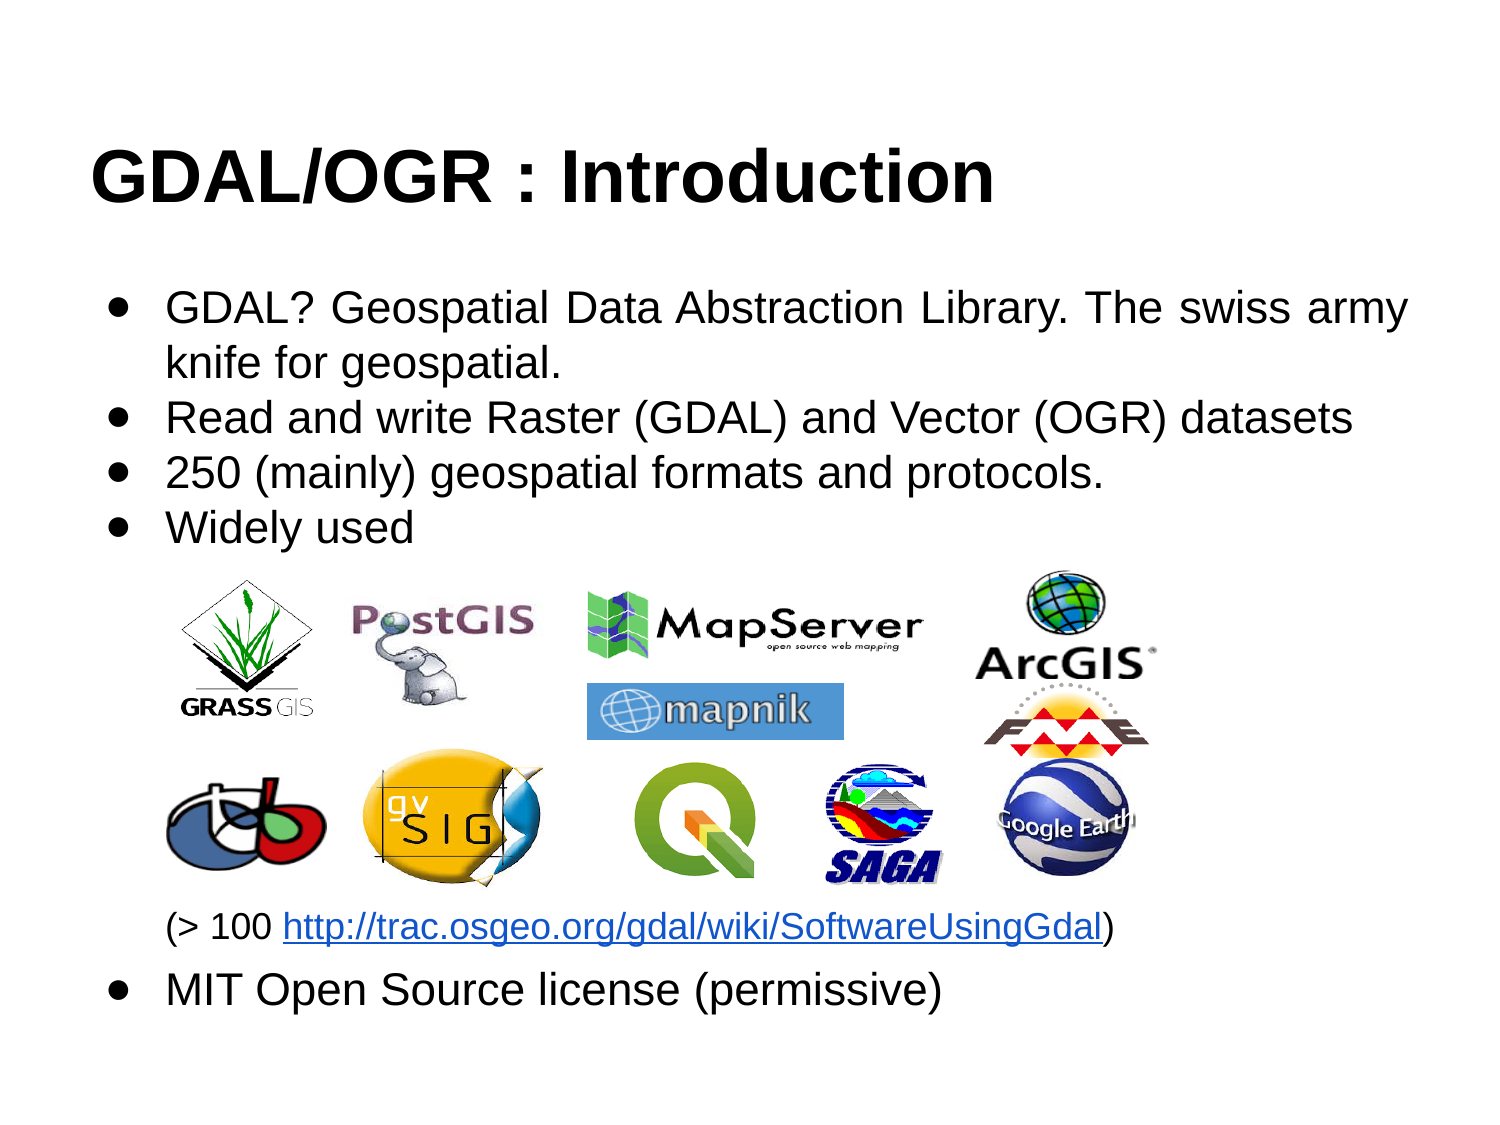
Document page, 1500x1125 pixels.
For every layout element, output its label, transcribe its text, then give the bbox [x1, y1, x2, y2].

picture [631, 753, 772, 894]
list GDAL? Geospatial Data Abstraction Library. The swiss army knife for geospatial. Read and write Raster (GDAL) and Vector (OGR) datasets 250 (mainly) geospatial formats and protocols. Widely used (> 100 http://trac.osgeo.org/gdal/wiki/SoftwareUsingGdal) MIT Open Source license (permissive) [75, 262, 1425, 1078]
picture [587, 683, 844, 740]
picture [166, 569, 327, 726]
picture [343, 597, 544, 714]
picture [166, 777, 327, 871]
title GDAL/OGR : Introduction [75, 45, 1425, 233]
picture [809, 570, 1177, 888]
picture [587, 590, 924, 659]
picture [356, 743, 551, 891]
